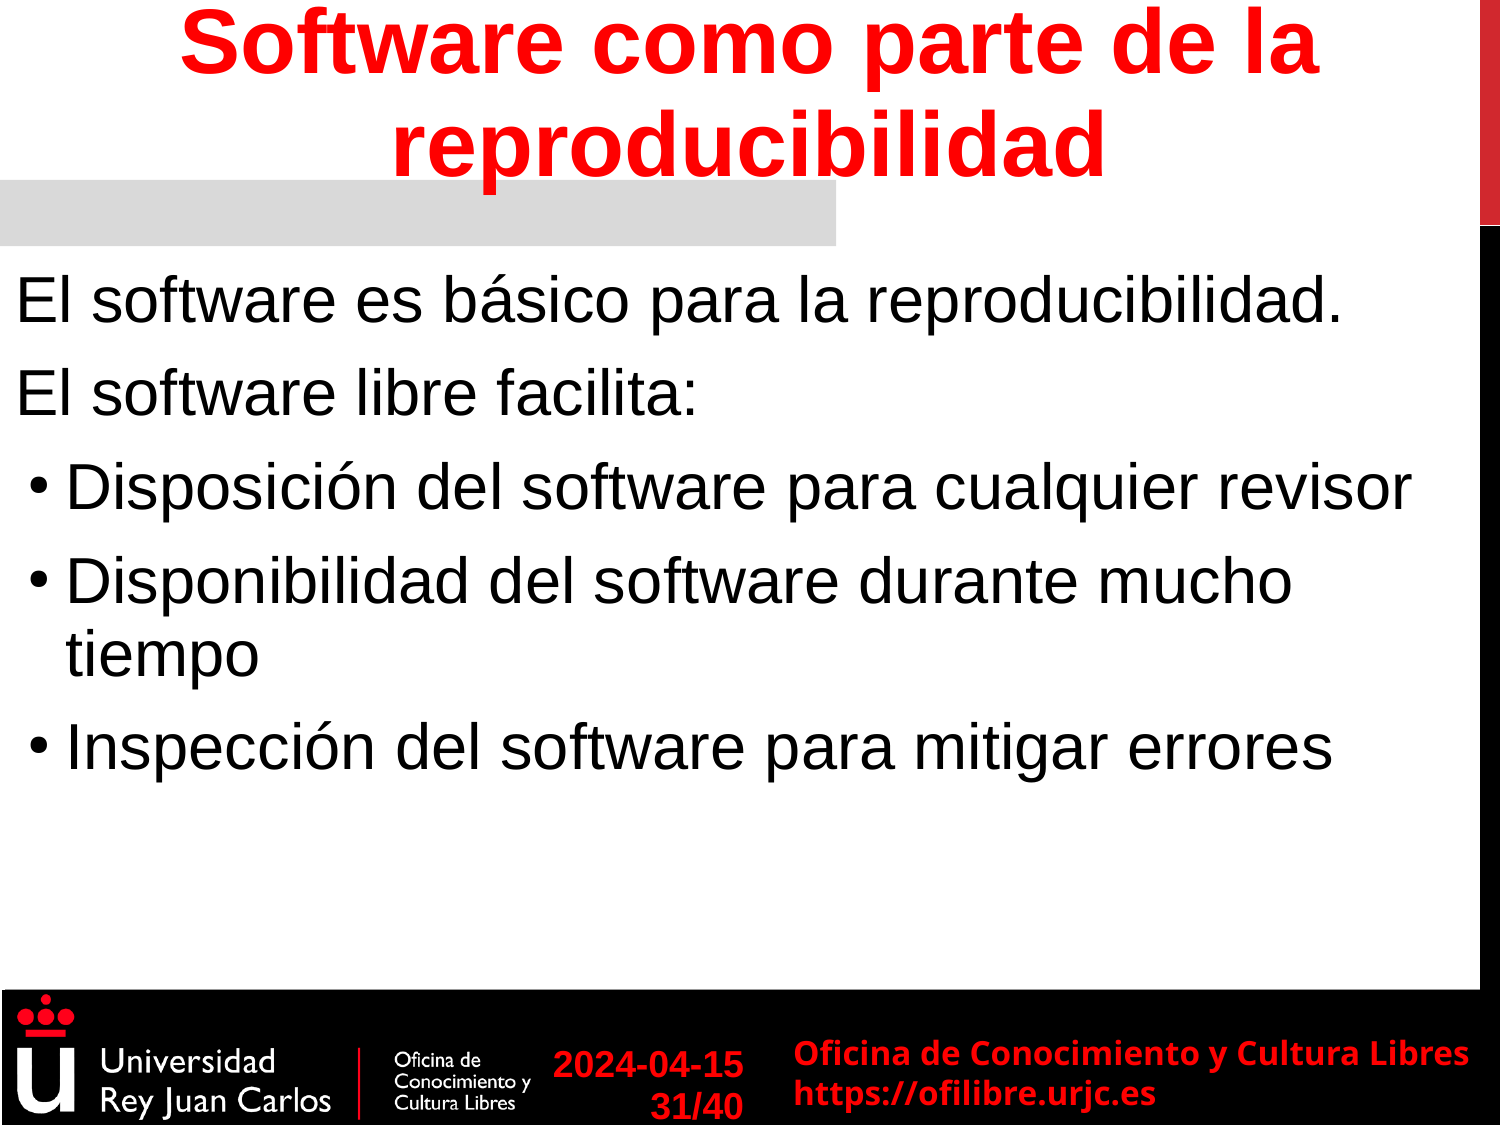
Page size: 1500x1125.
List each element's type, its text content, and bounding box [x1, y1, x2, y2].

picture [17, 994, 531, 1120]
title Software como parte de la reproducibilidad [75, 0, 1425, 197]
list El software es básico para la reproducibilidad. El software libre facilita: Disposición del software para cualquier revisor Disponibilidad del software durante mucho tiempo Inspección del software para mitigar errores [15, 263, 1486, 931]
